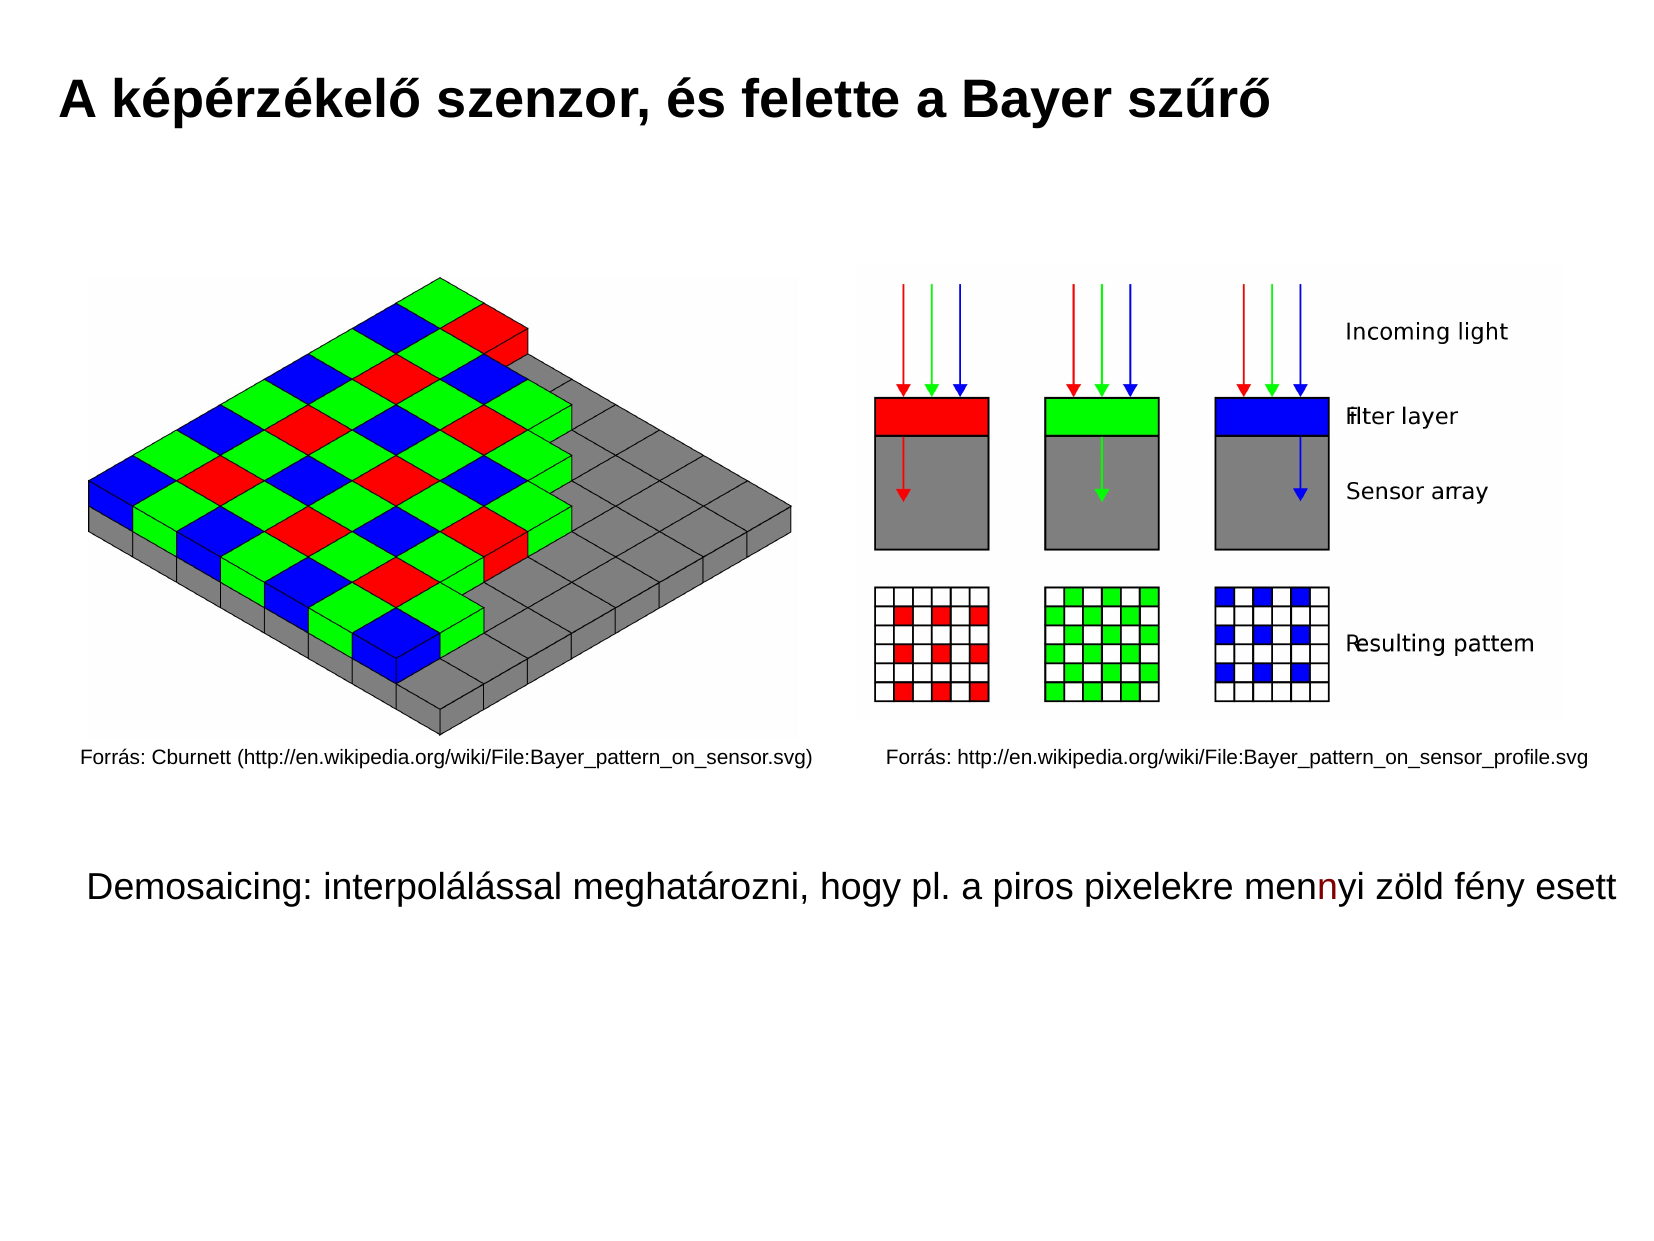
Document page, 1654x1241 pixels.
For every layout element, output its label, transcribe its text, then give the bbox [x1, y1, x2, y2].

text_box A képérzékelő szenzor, és felette a Bayer szűrő [44, 61, 1299, 139]
text_box Demosaicing: interpolálással meghatározni, hogy pl. a piros pixelekre mennyi zöld fény esett [71, 858, 1630, 916]
picture [88, 277, 798, 738]
picture [856, 265, 1565, 720]
text_box Forrás: http://en.wikipedia.org/wiki/File:Bayer_pattern_on_sensor_profile.svg [871, 738, 1603, 776]
text_box Forrás: Cburnett (http://en.wikipedia.org/wiki/File:Bayer_pattern_on_sensor.svg) [65, 738, 827, 776]
